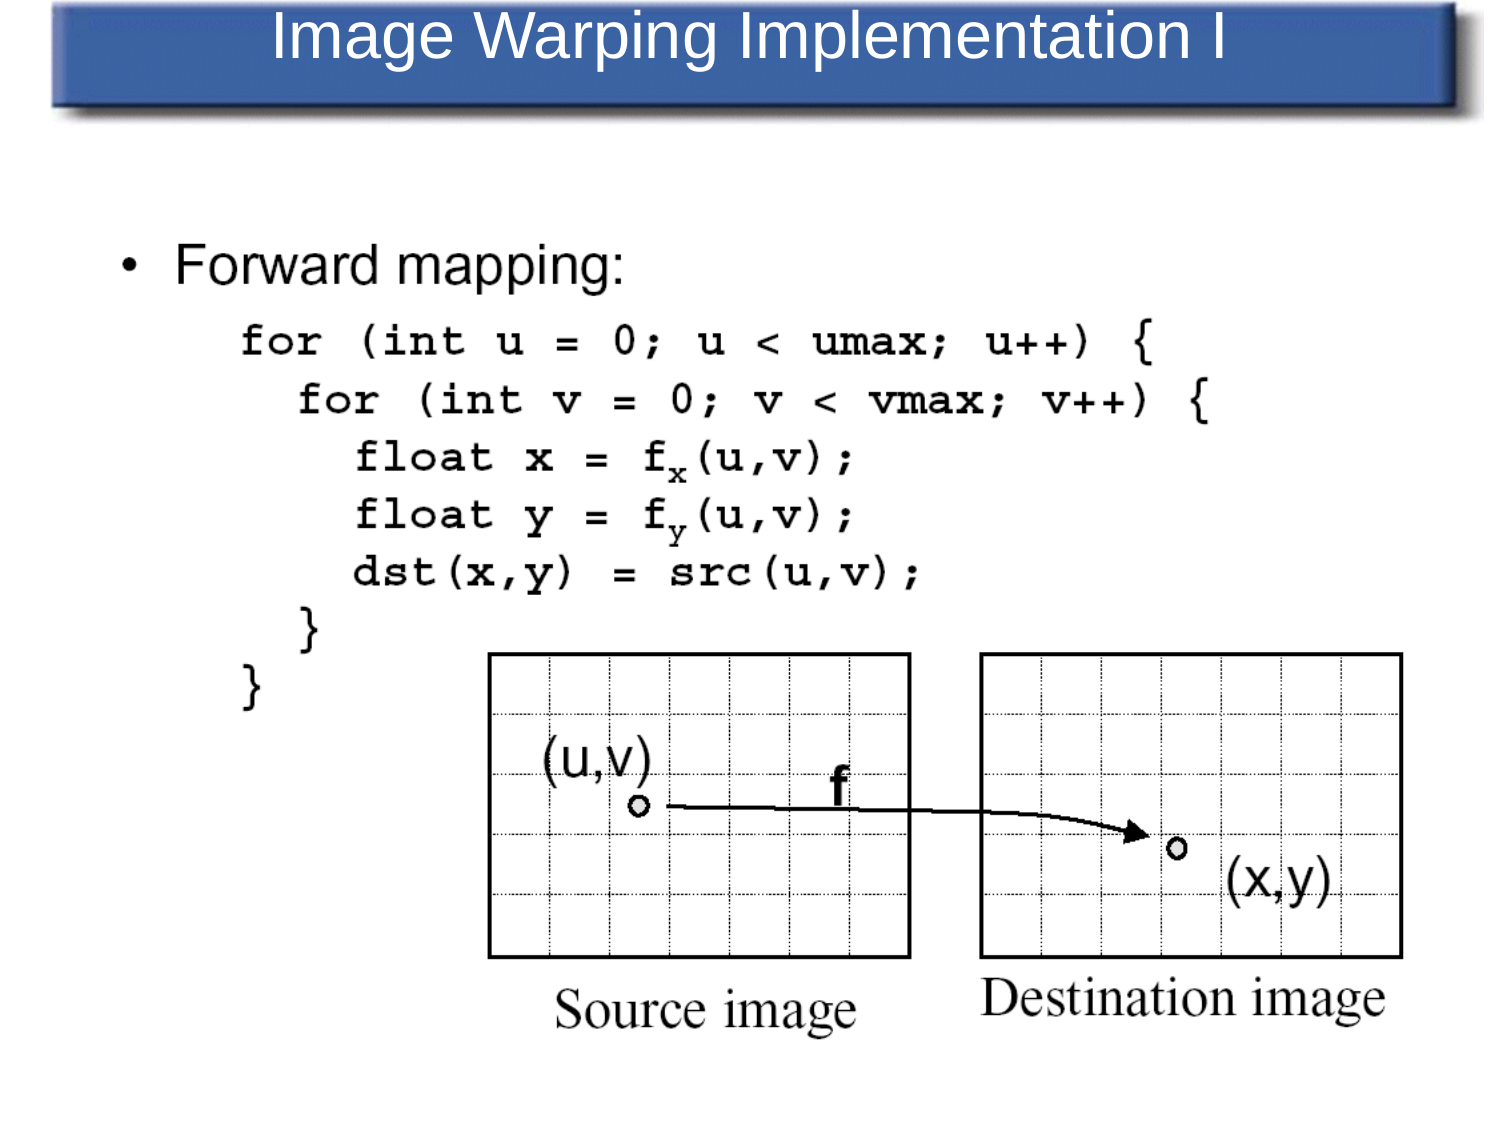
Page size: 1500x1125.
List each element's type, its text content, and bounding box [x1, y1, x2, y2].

picture [50, 0, 1484, 127]
title Image Warping Implementation I [75, 0, 1426, 80]
picture [112, 224, 1426, 1054]
